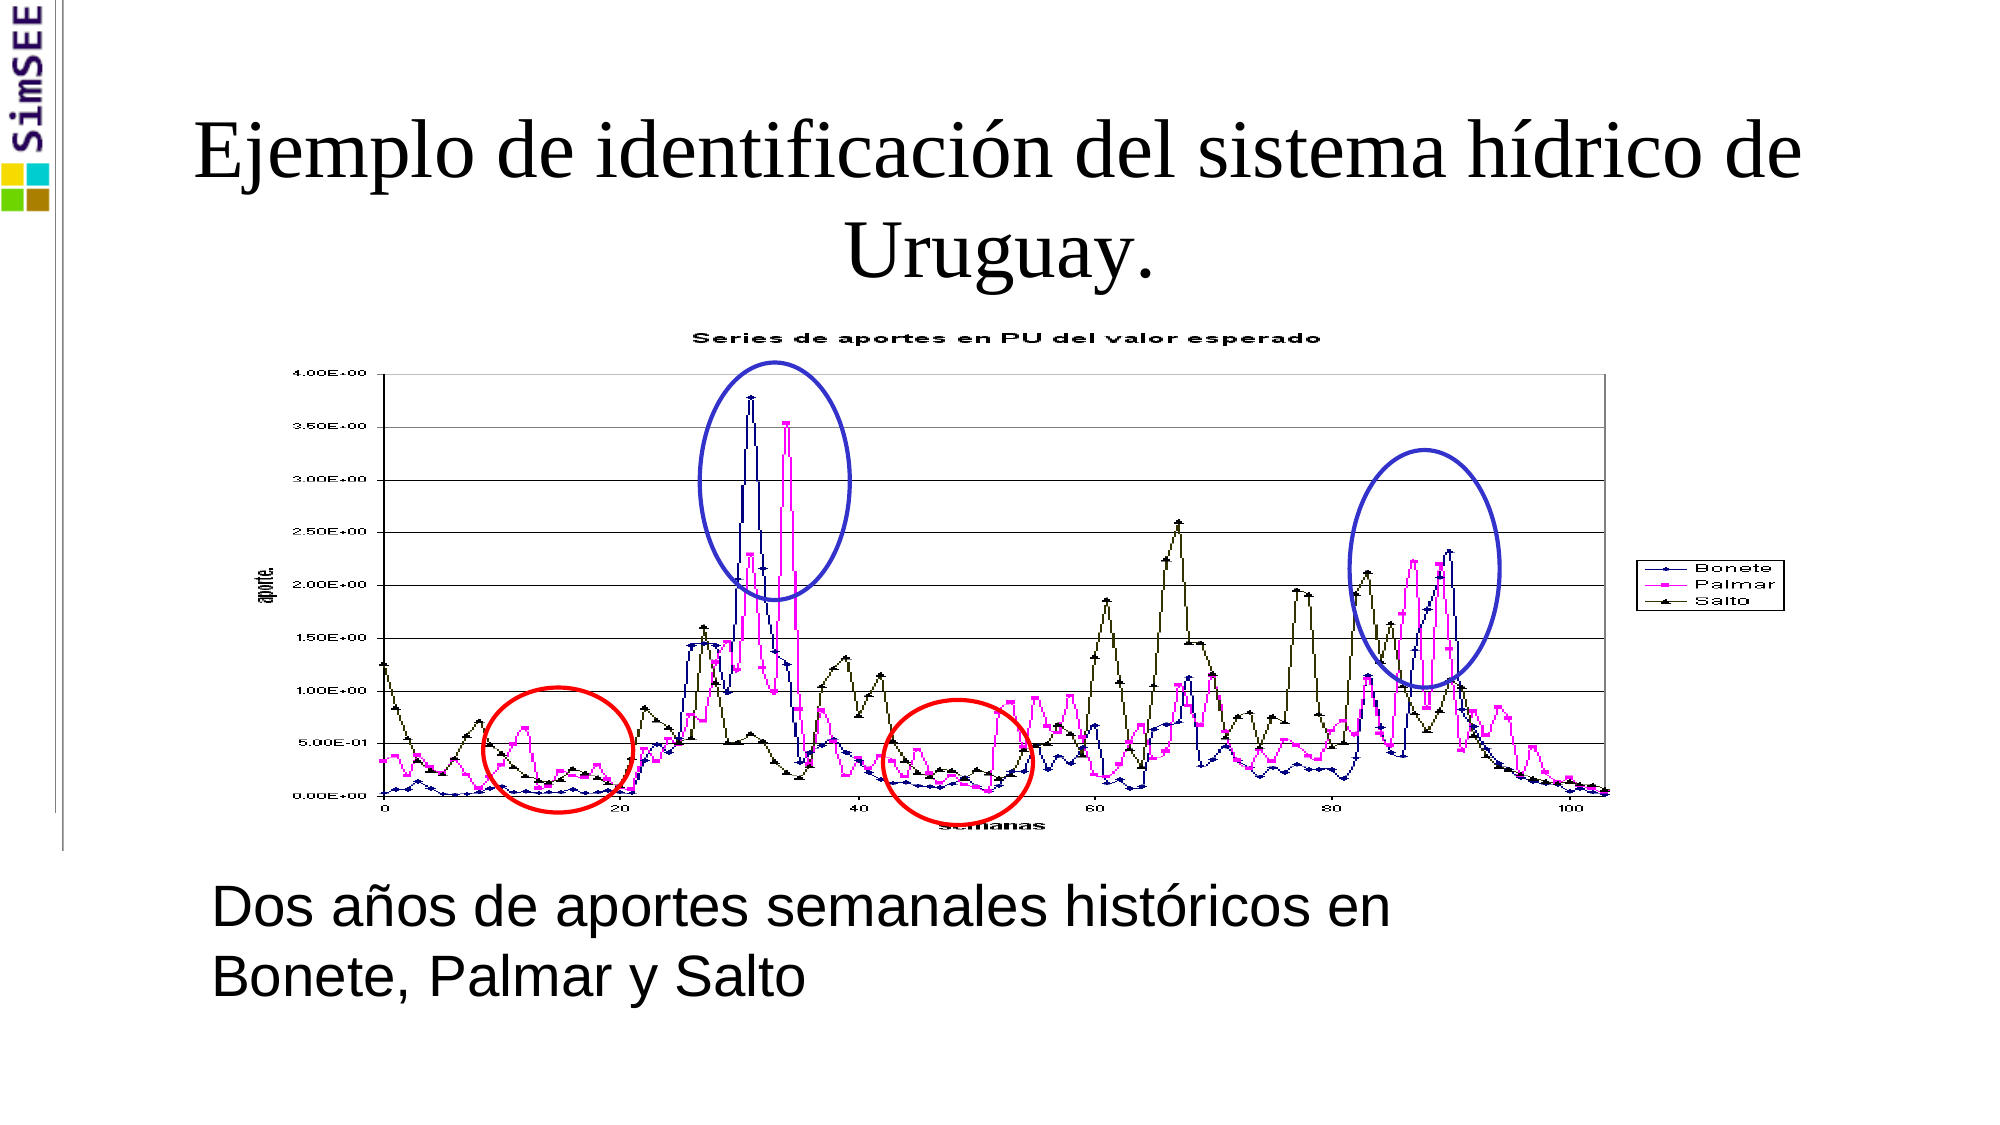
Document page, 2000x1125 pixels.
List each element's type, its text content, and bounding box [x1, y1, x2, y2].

picture [0, 162, 51, 213]
picture [0, 5, 52, 154]
picture [216, 312, 1800, 838]
text_box Dos años de aportes semanales históricos en Bonete, Palmar y Salto [196, 860, 1817, 1017]
title Ejemplo de identificación del sistema hídrico de Uruguay. [149, 99, 1850, 288]
